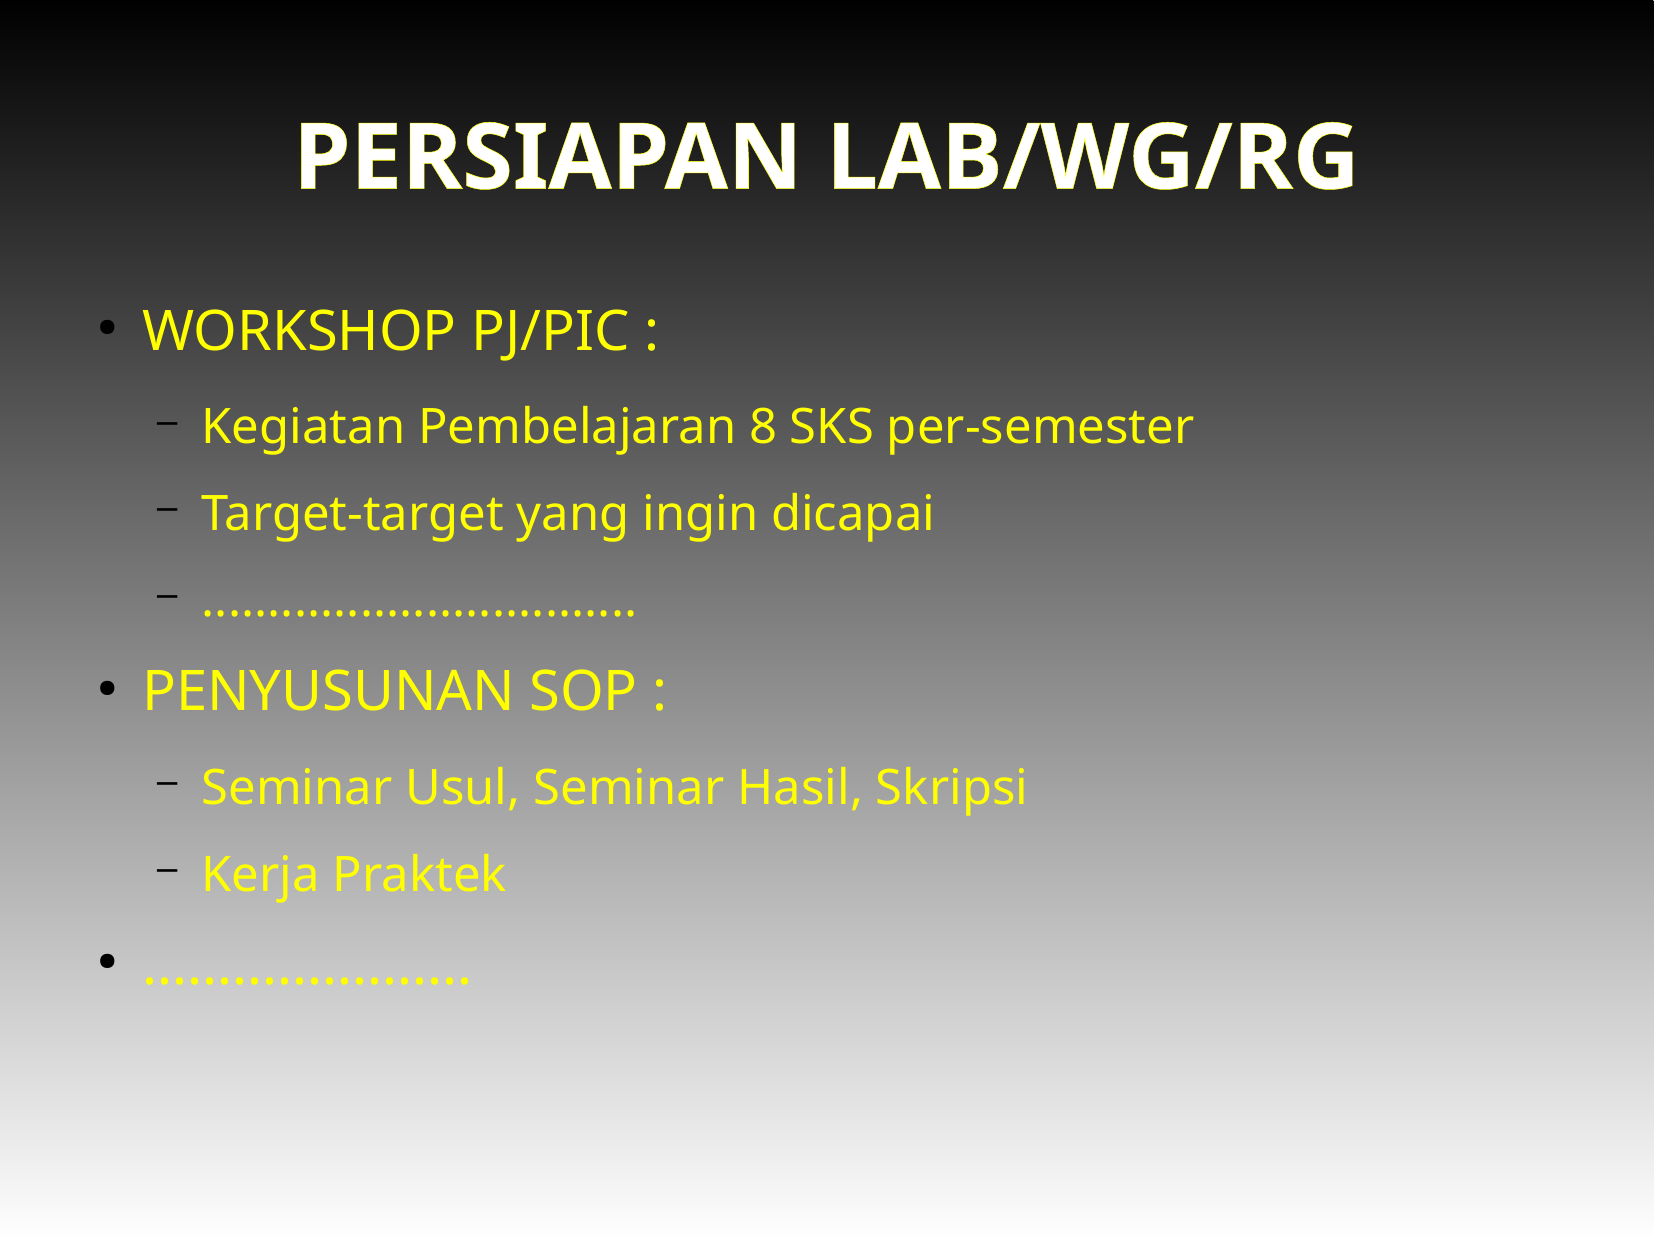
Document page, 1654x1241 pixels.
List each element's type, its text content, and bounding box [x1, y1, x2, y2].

list WORKSHOP PJ/PIC : Kegiatan Pembelajaran 8 SKS per-semester Target-target yang ingin dicapai ................................. PENYUSUNAN SOP : Seminar Usul, Seminar Hasil, Skripsi Kerja Praktek ...................... [82, 290, 1571, 1010]
title PERSIAPAN LAB/WG/RG [82, 49, 1571, 257]
